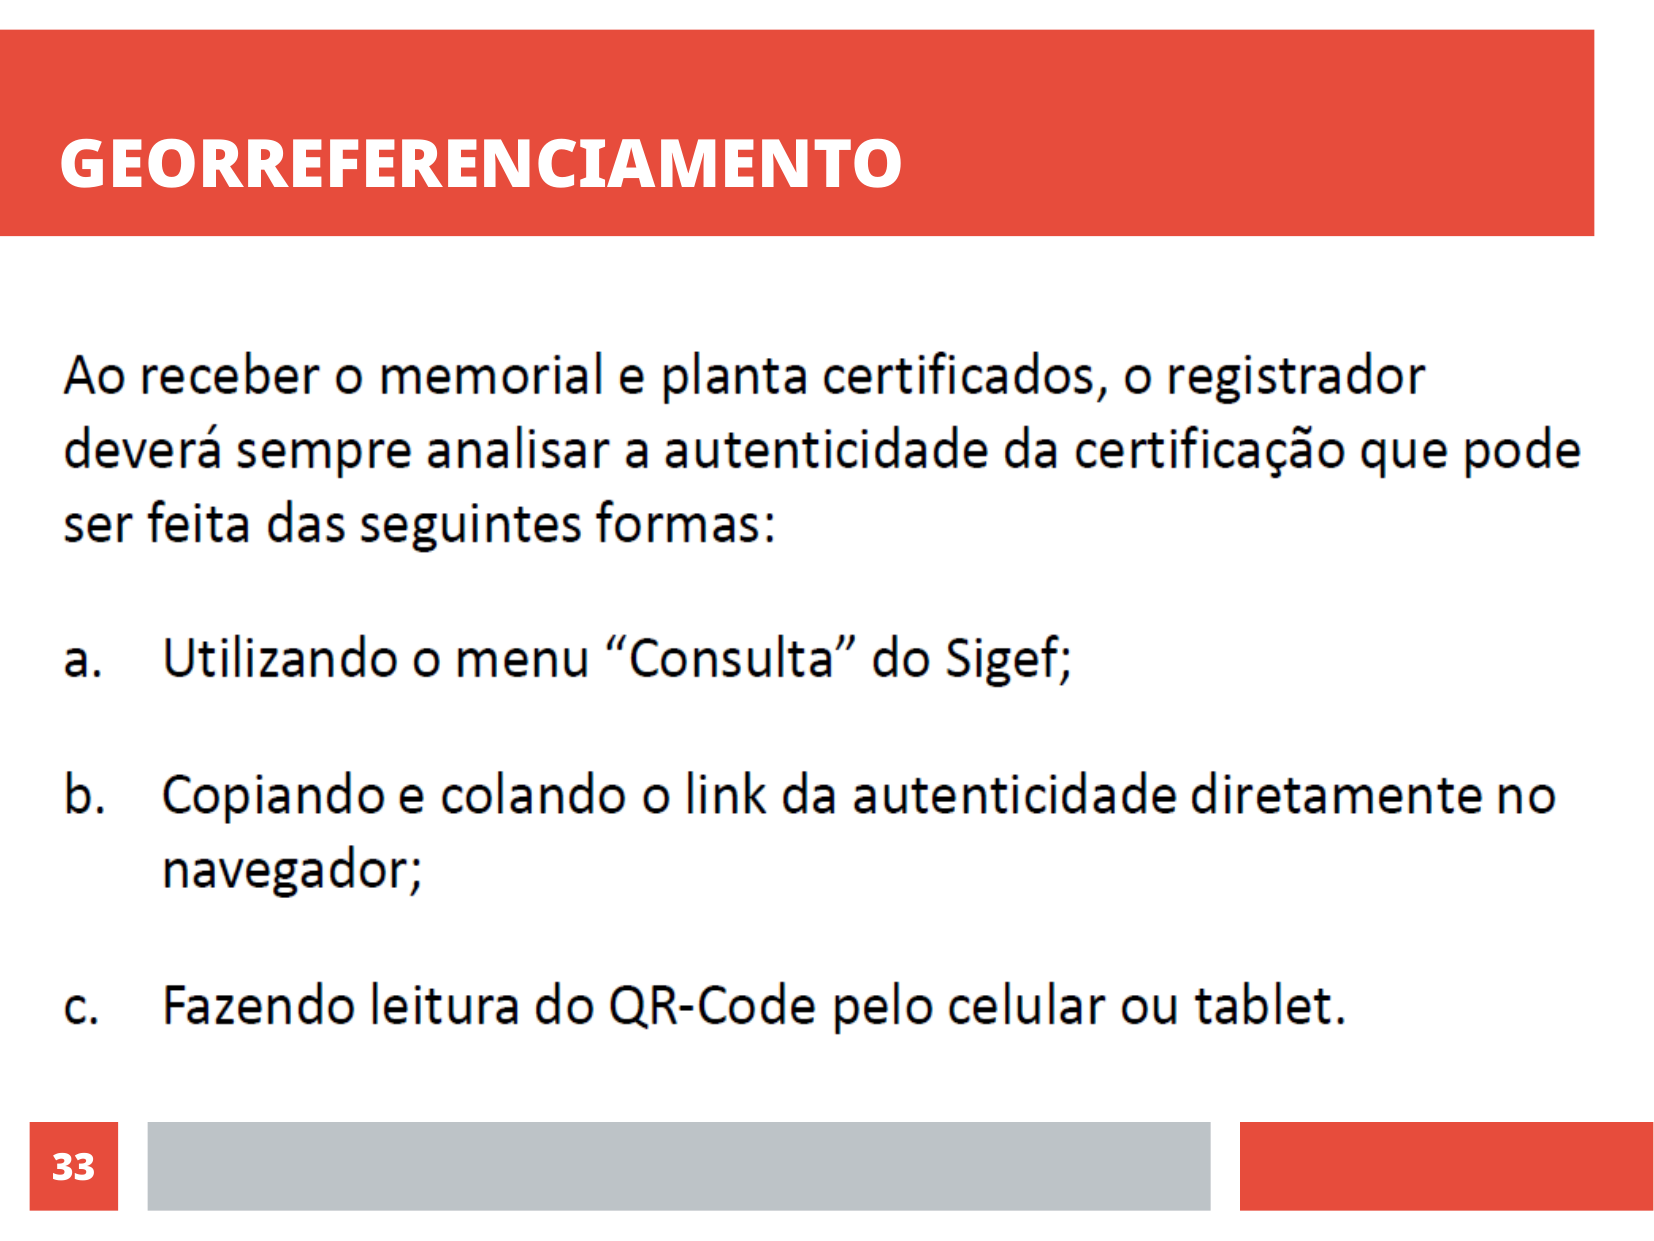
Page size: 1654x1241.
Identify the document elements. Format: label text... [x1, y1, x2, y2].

title GEORREFERENCIAMENTO [59, 59, 1595, 207]
picture [47, 320, 1595, 1112]
